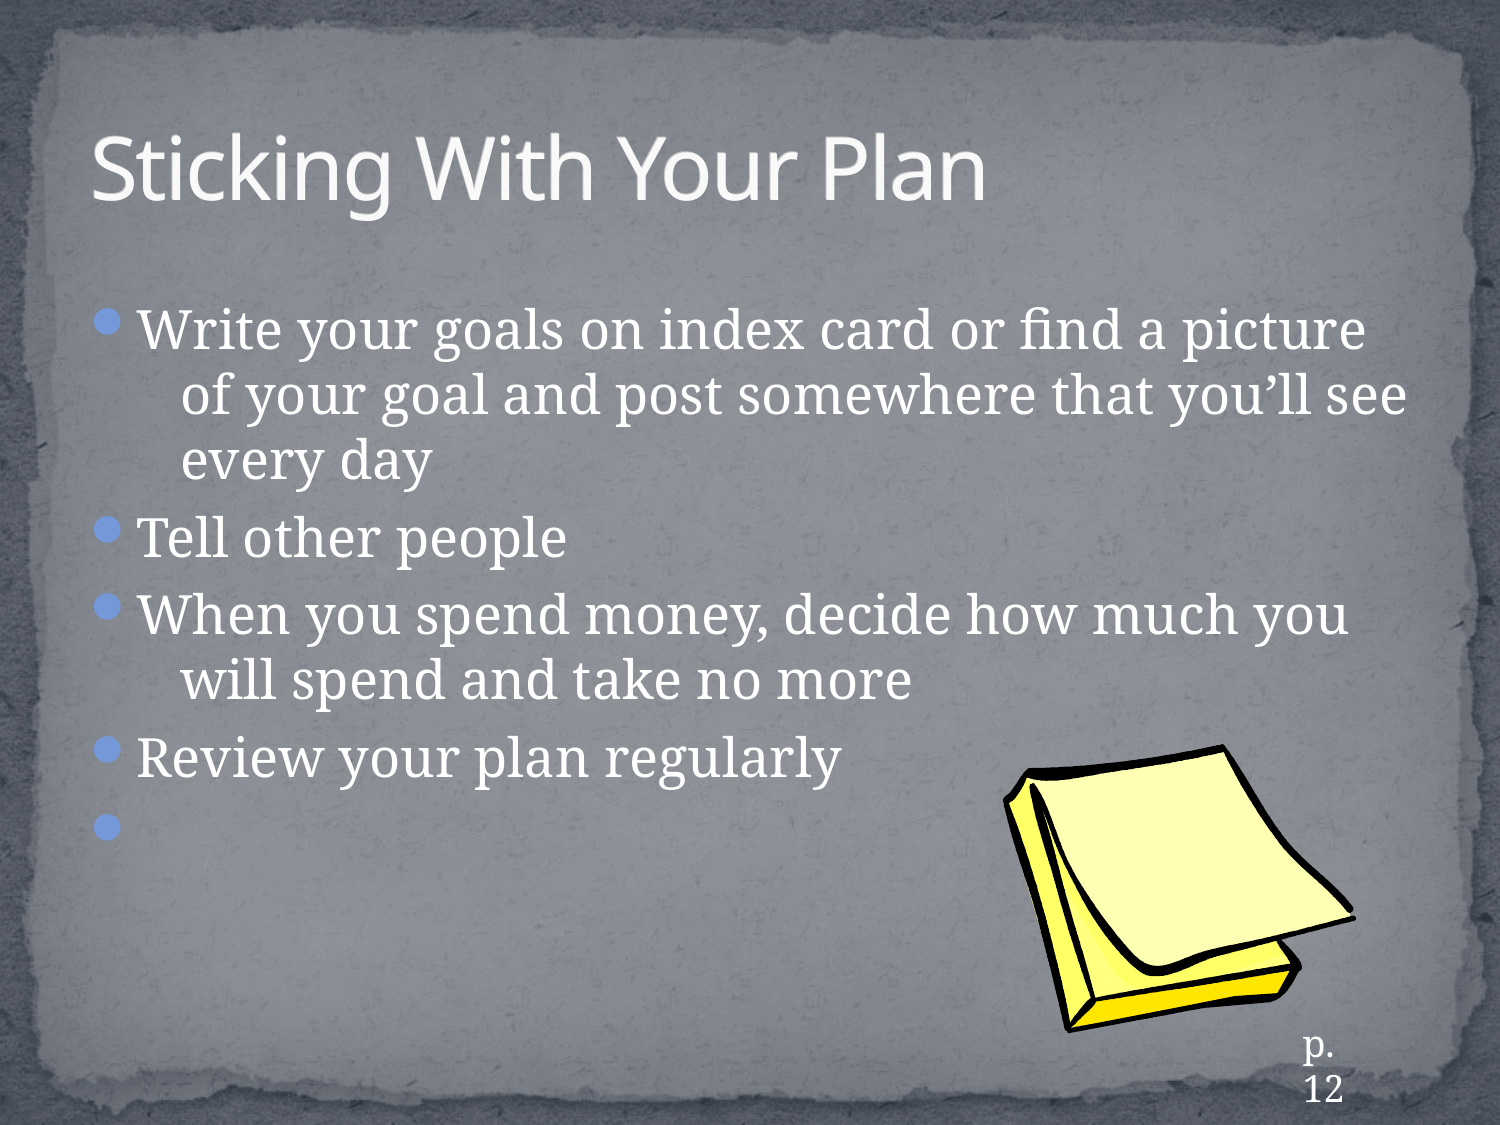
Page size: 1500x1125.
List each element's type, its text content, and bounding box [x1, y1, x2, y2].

title Sticking With Your Plan [75, 24, 1426, 225]
text_box p. 12 [1287, 1012, 1401, 1074]
picture [999, 737, 1363, 1040]
list Write your goals on index card or find a picture of your goal and post somewhere that you’ll see every day Tell other people When you spend money, decide how much you will spend and take no more Review your plan regularly [75, 287, 1426, 1038]
